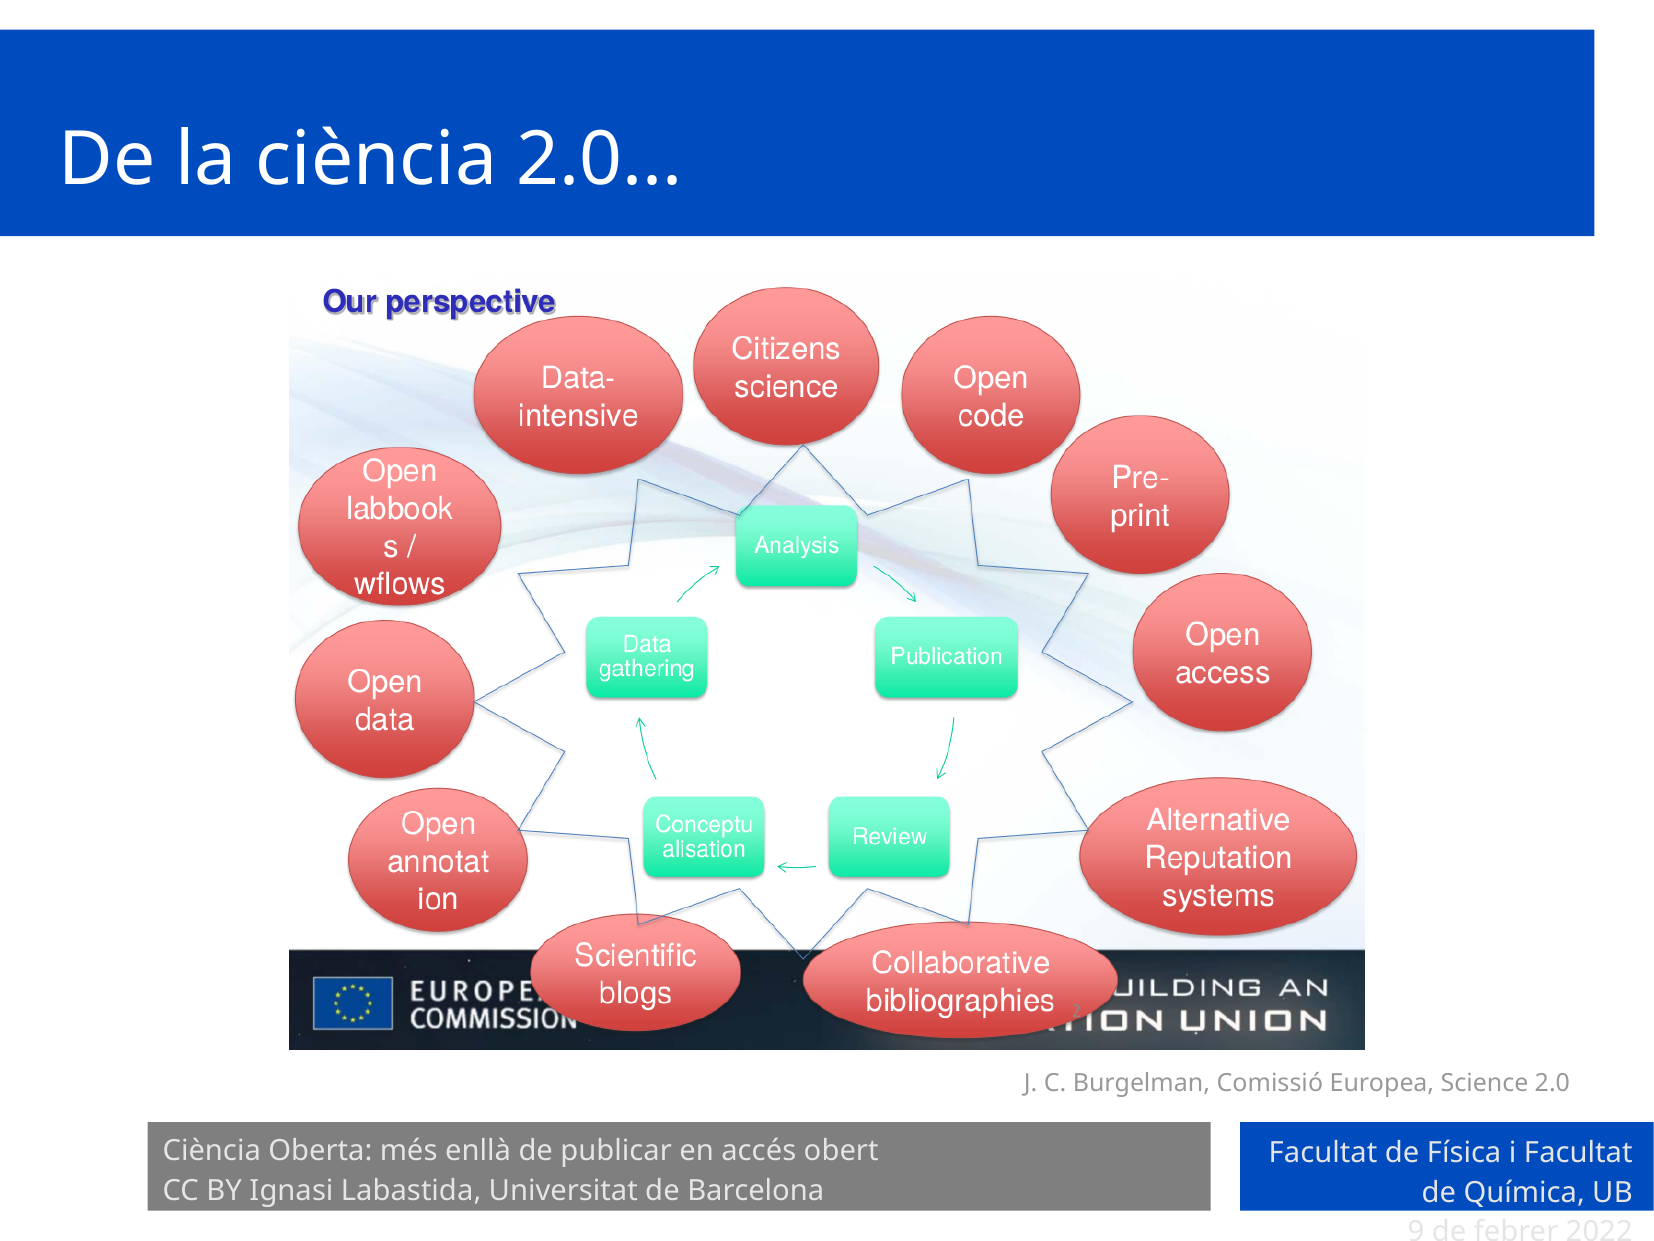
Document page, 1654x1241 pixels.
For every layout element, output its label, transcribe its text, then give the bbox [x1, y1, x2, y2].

title J. C. Burgelman, Comissió Europea, Science 2.0 [988, 1062, 1571, 1099]
title De la ciència 2.0... [59, 59, 1595, 207]
picture [289, 273, 1365, 1050]
